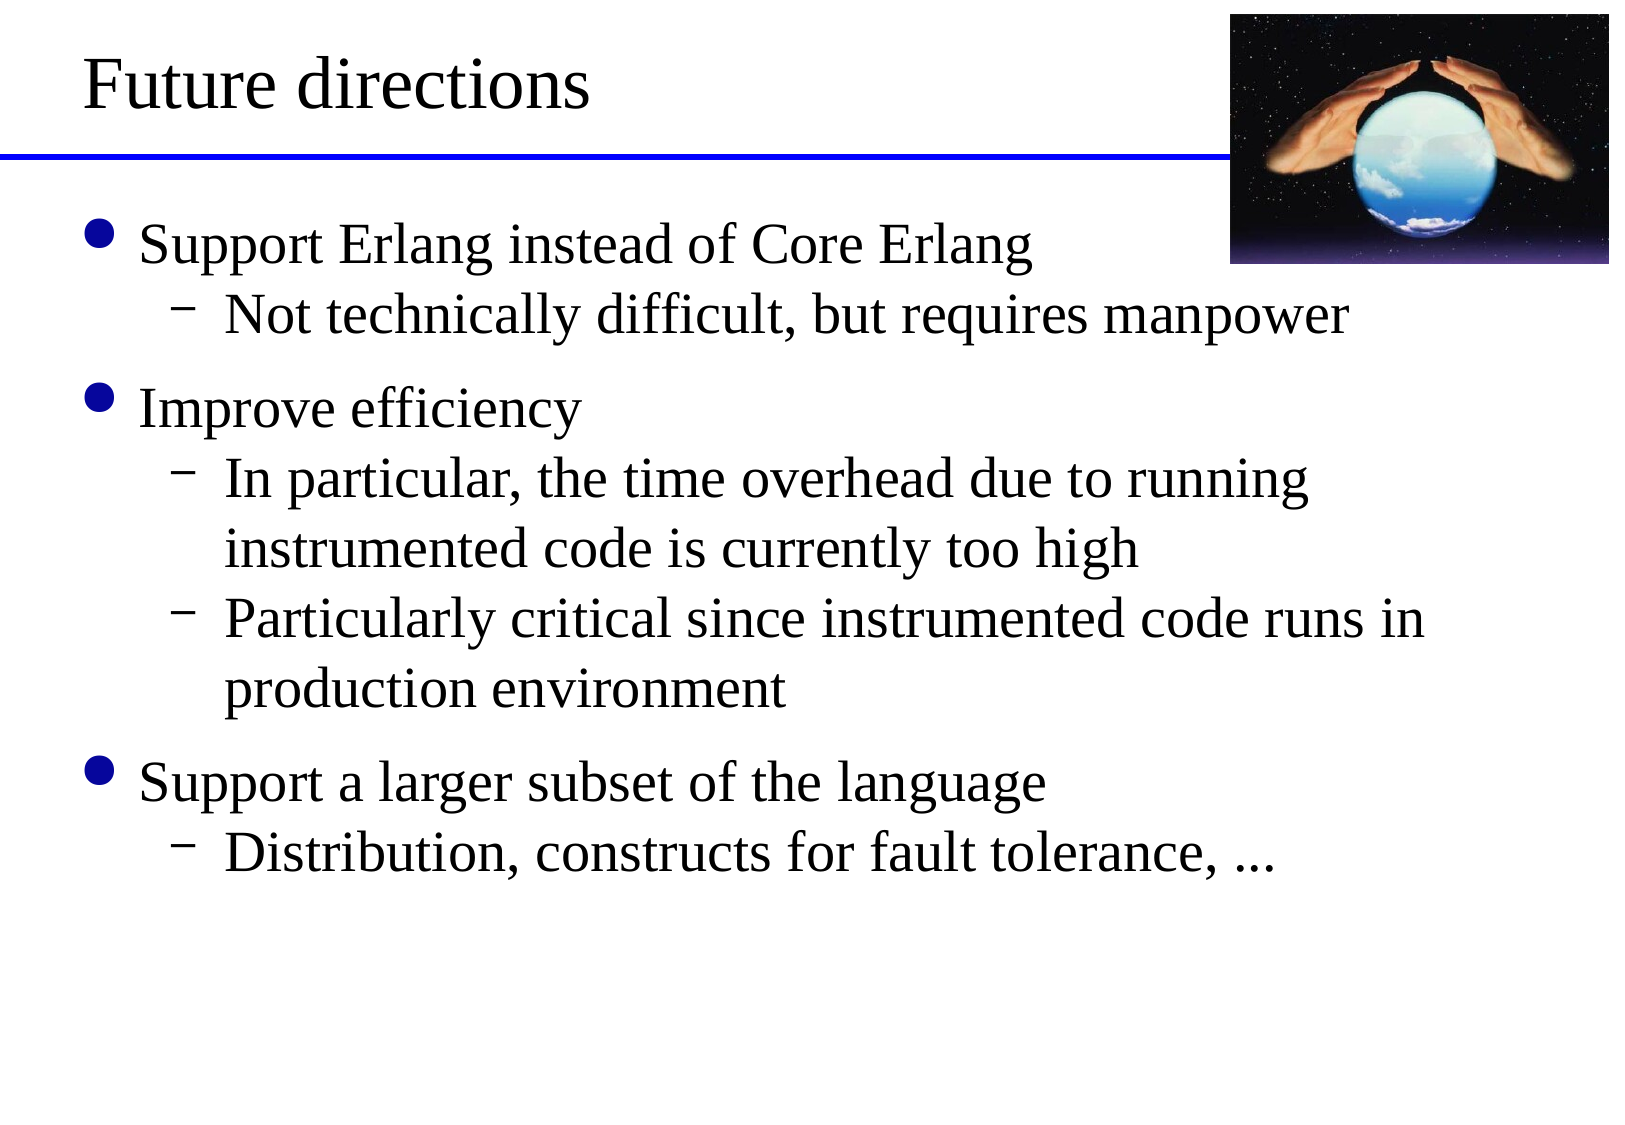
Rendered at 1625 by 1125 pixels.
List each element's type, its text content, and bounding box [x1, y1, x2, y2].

list Support Erlang instead of Core Erlang Not technically difficult, but requires manpower Improve efficiency In particular, the time overhead due to running instrumented code is currently too high Particularly critical since instrumented code runs in production environment Support a larger subset of the language Distribution, constructs for fault tolerance, ... [67, 198, 1478, 1061]
picture [1230, 14, 1609, 264]
title Future directions [67, 27, 1230, 131]
